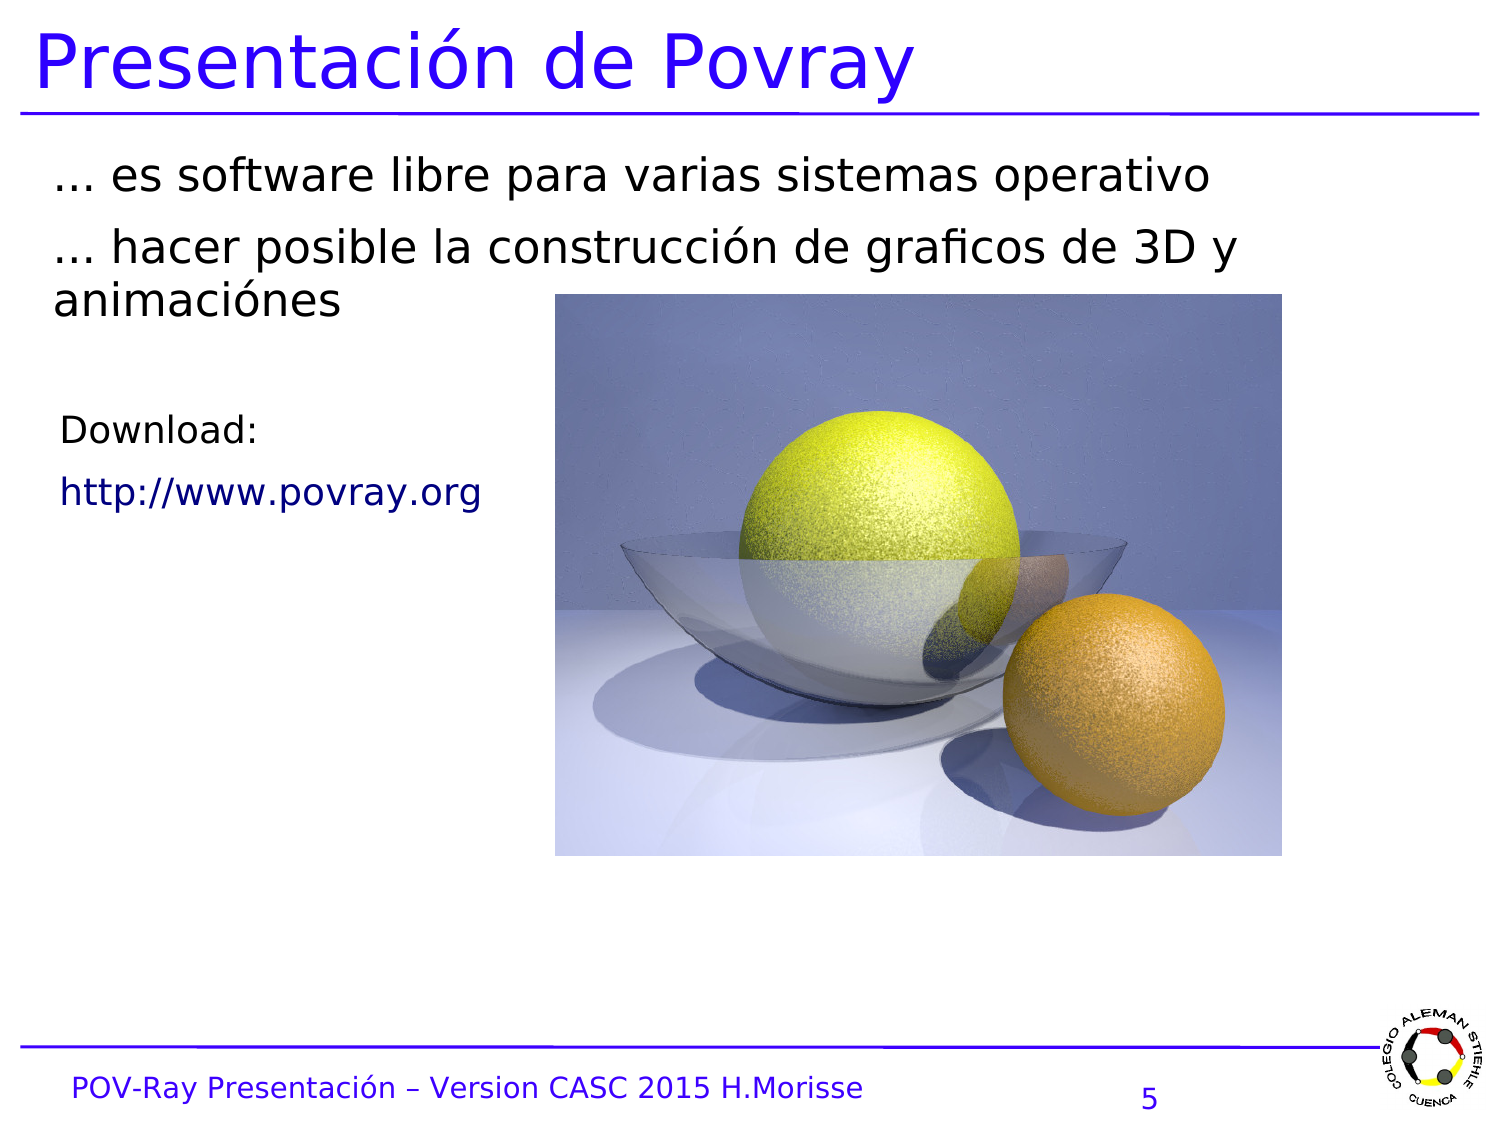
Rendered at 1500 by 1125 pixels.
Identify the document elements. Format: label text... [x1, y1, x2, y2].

title Presentación de Povray [29, 0, 1500, 153]
list ... es software libre para varias sistemas operativo ... hacer posible la construcción de graficos de 3D y animaciónes Download: http://www.povray.org [52, 148, 1471, 1031]
picture [1380, 1004, 1486, 1110]
picture [555, 294, 1282, 856]
